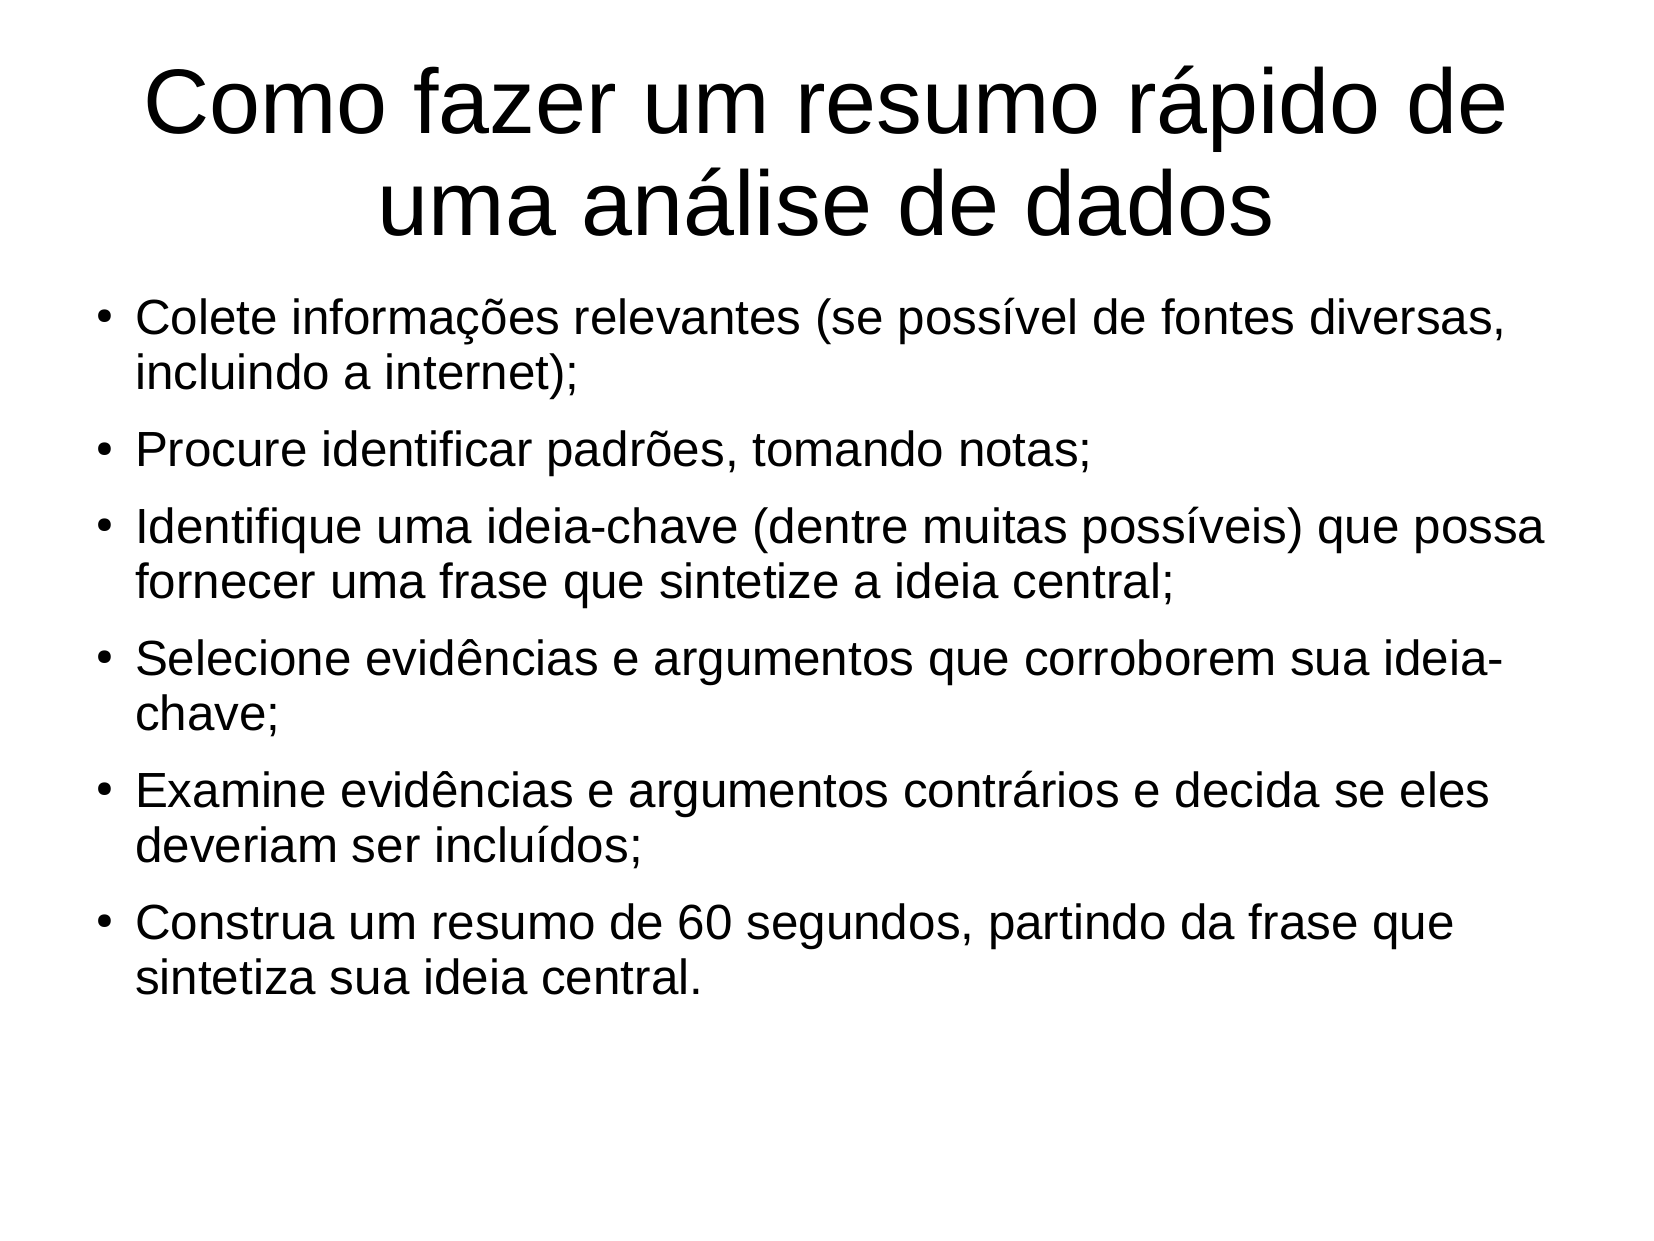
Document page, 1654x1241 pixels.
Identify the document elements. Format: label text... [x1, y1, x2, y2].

list Colete informações relevantes (se possível de fontes diversas, incluindo a internet); Procure identificar padrões, tomando notas; Identifique uma ideia-chave (dentre muitas possíveis) que possa fornecer uma frase que sintetize a ideia central; Selecione evidências e argumentos que corroborem sua ideia-chave; Examine evidências e argumentos contrários e decida se eles deveriam ser incluídos; Construa um resumo de 60 segundos, partindo da frase que sintetiza sua ideia central. [82, 290, 1571, 1010]
title Como fazer um resumo rápido de uma análise de dados [82, 49, 1571, 257]
